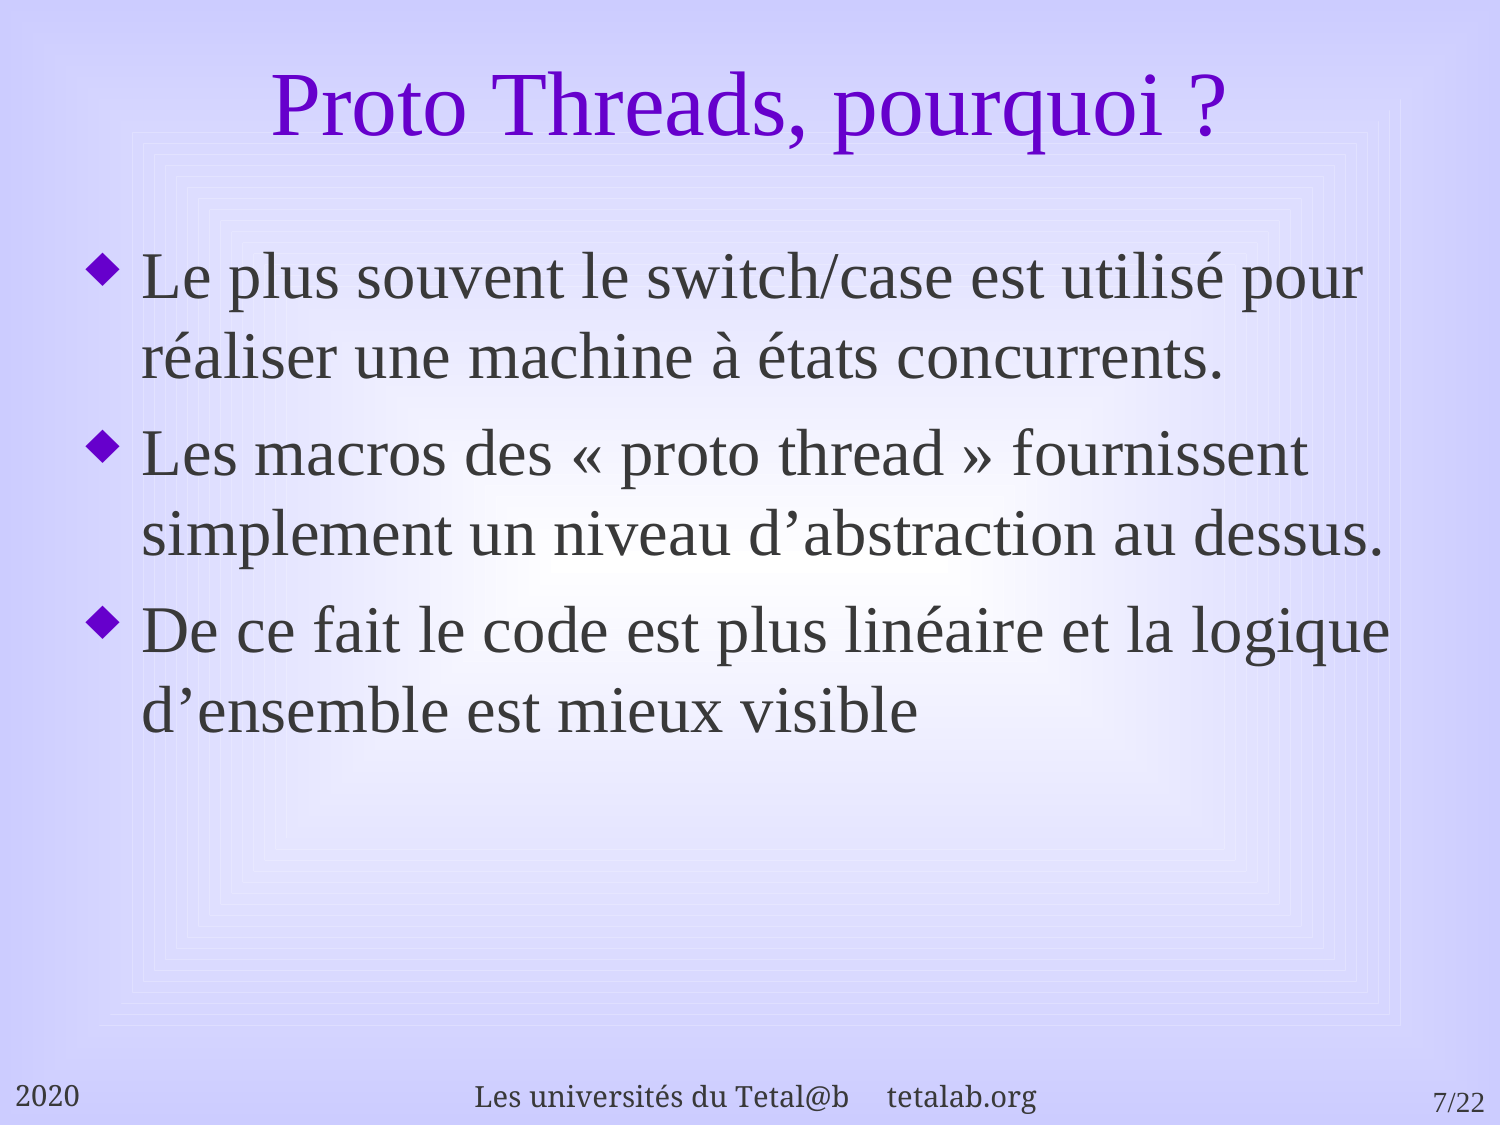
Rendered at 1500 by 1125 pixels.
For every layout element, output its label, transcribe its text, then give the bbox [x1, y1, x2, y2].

title Proto Threads, pourquoi ? [0, 0, 1500, 198]
list Le plus souvent le switch/case est utilisé pour réaliser une machine à états concurrents. Les macros des « proto thread » fournissent simplement un niveau d’abstraction au dessus. De ce fait le code est plus linéaire et la logique d’ensemble est mieux visible [70, 224, 1453, 1016]
